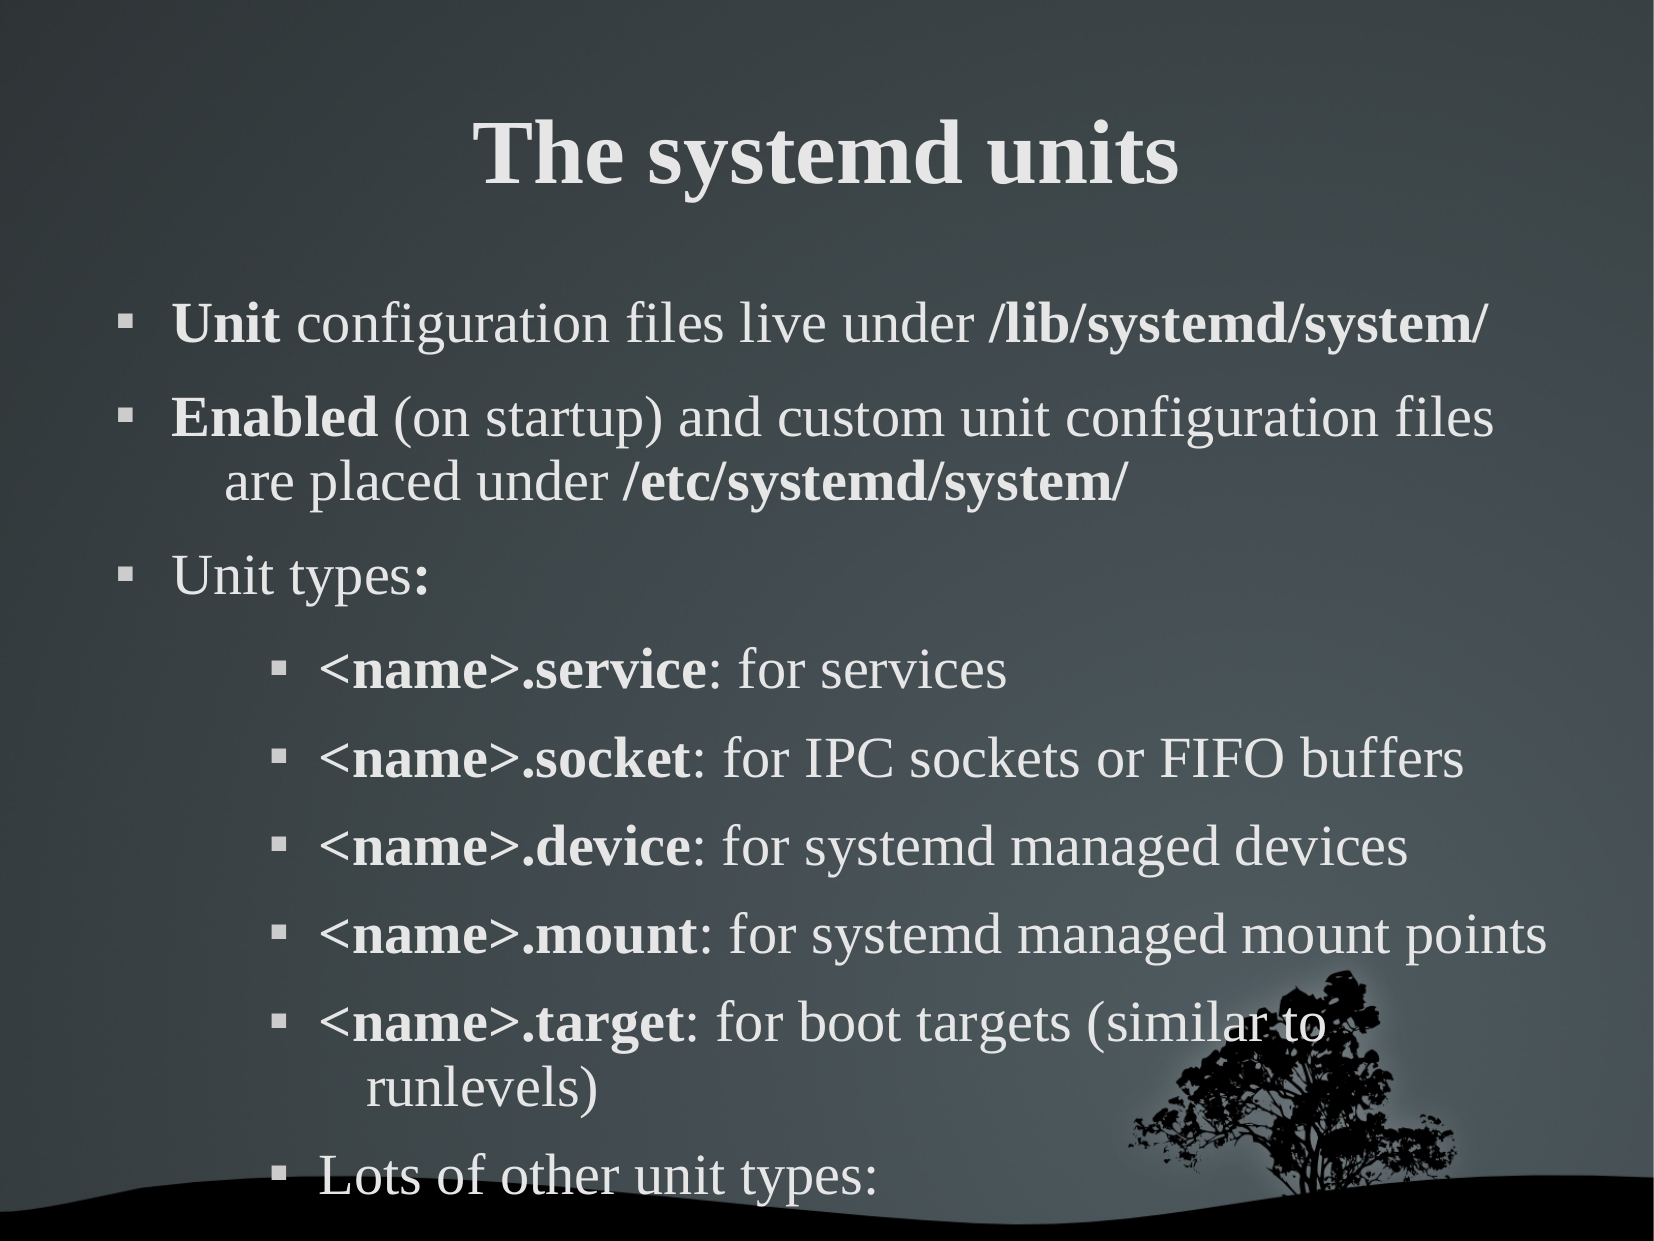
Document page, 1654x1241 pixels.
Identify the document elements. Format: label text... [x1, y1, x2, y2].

picture [0, 0, 1654, 1241]
title The systemd units [82, 49, 1571, 257]
list Unit configuration files live under /lib/systemd/system/ Enabled (on startup) and custom unit configuration files are placed under /etc/systemd/system/ Unit types: <name>.service: for services <name>.socket: for IPC sockets or FIFO buffers <name>.device: for systemd managed devices <name>.mount: for systemd managed mount points <name>.target: for boot targets (similar to runlevels) Lots of other unit types: .automount, .swap, .path, .timer, .snapshot, .slice, .scope [82, 290, 1571, 1234]
